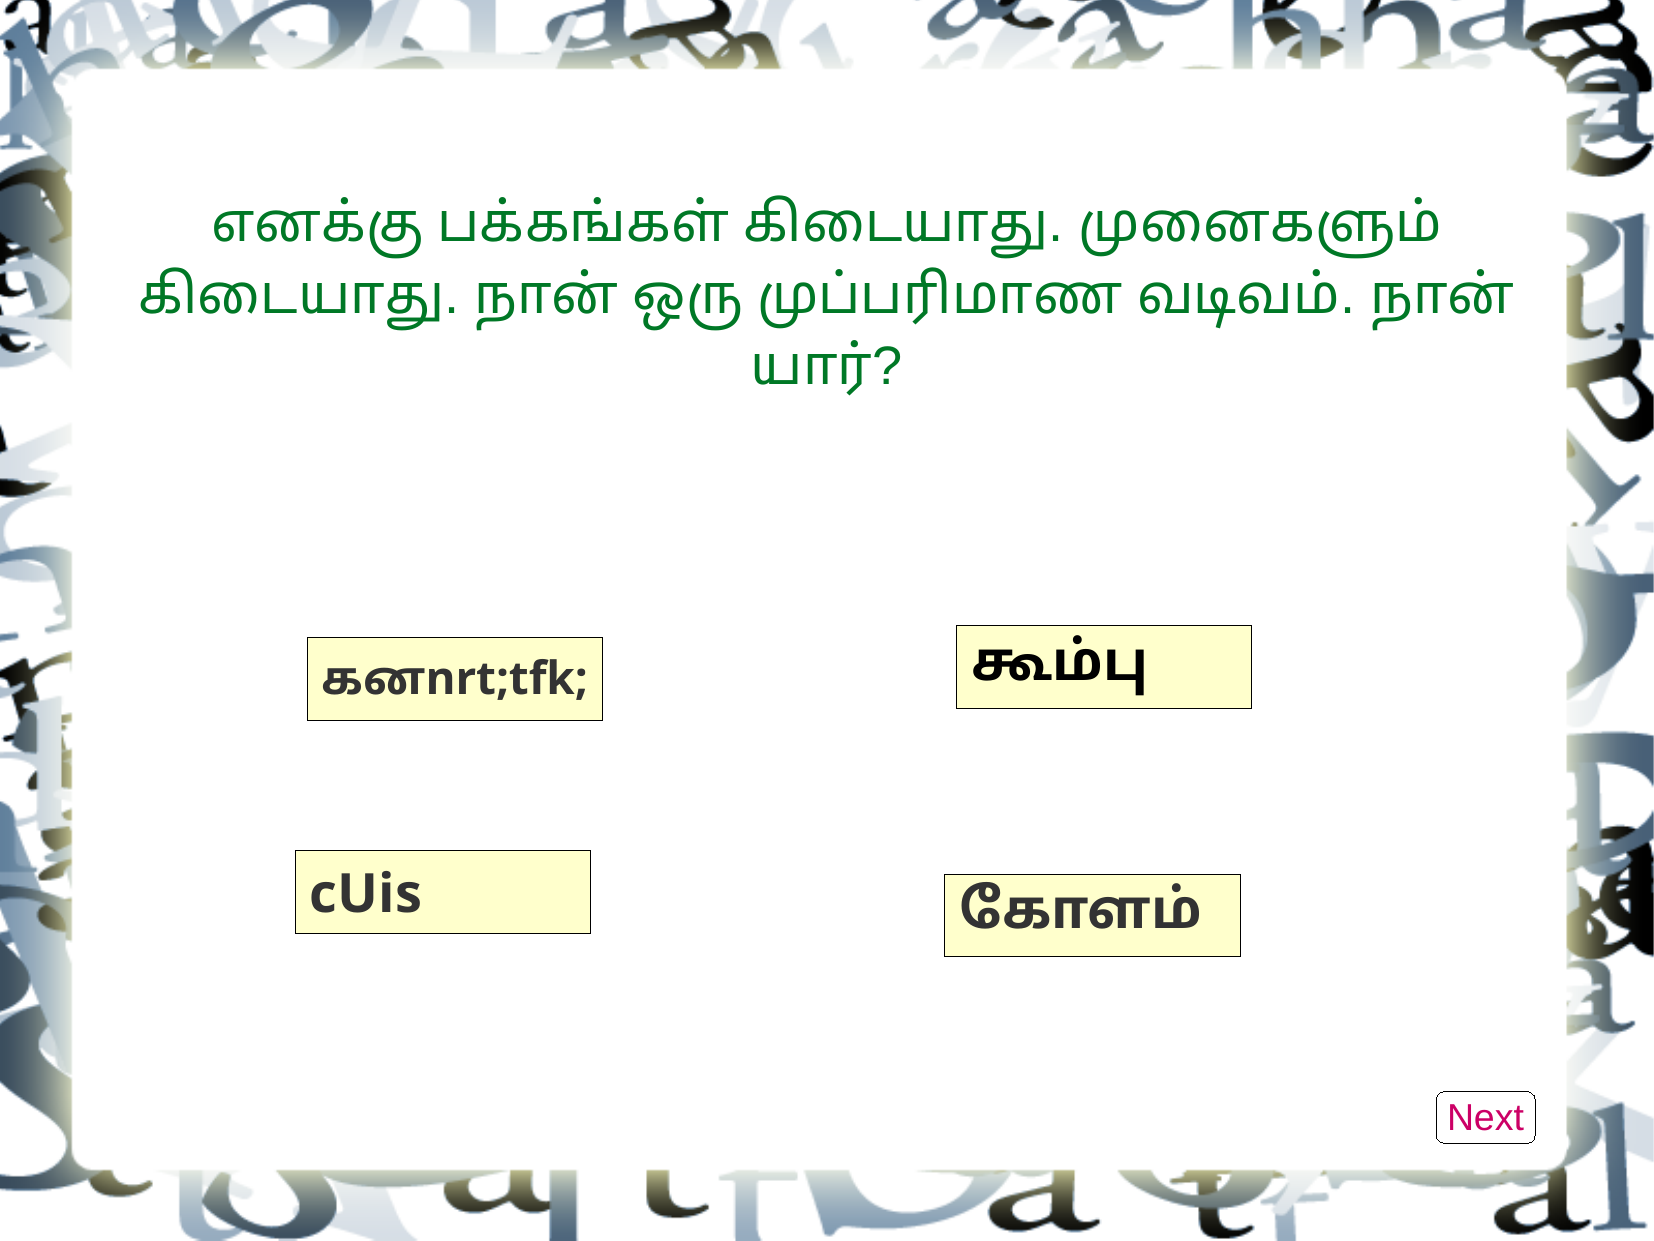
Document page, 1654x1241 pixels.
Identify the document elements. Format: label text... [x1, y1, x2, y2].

title எனக்கு பக்கங்கள் கிடையாது. முனைகளும் கிடையாது. நான் ஒரு முப்பரிமாண வடிவம். நான் யார்? [82, 196, 1571, 404]
text_box cUis [295, 850, 591, 934]
picture [0, 0, 1654, 1241]
text_box கோளம் [944, 874, 1241, 957]
text_box Next [1436, 1091, 1536, 1144]
text_box கூம்பு [956, 625, 1252, 709]
text_box கனnrt;tfk; [307, 637, 603, 721]
